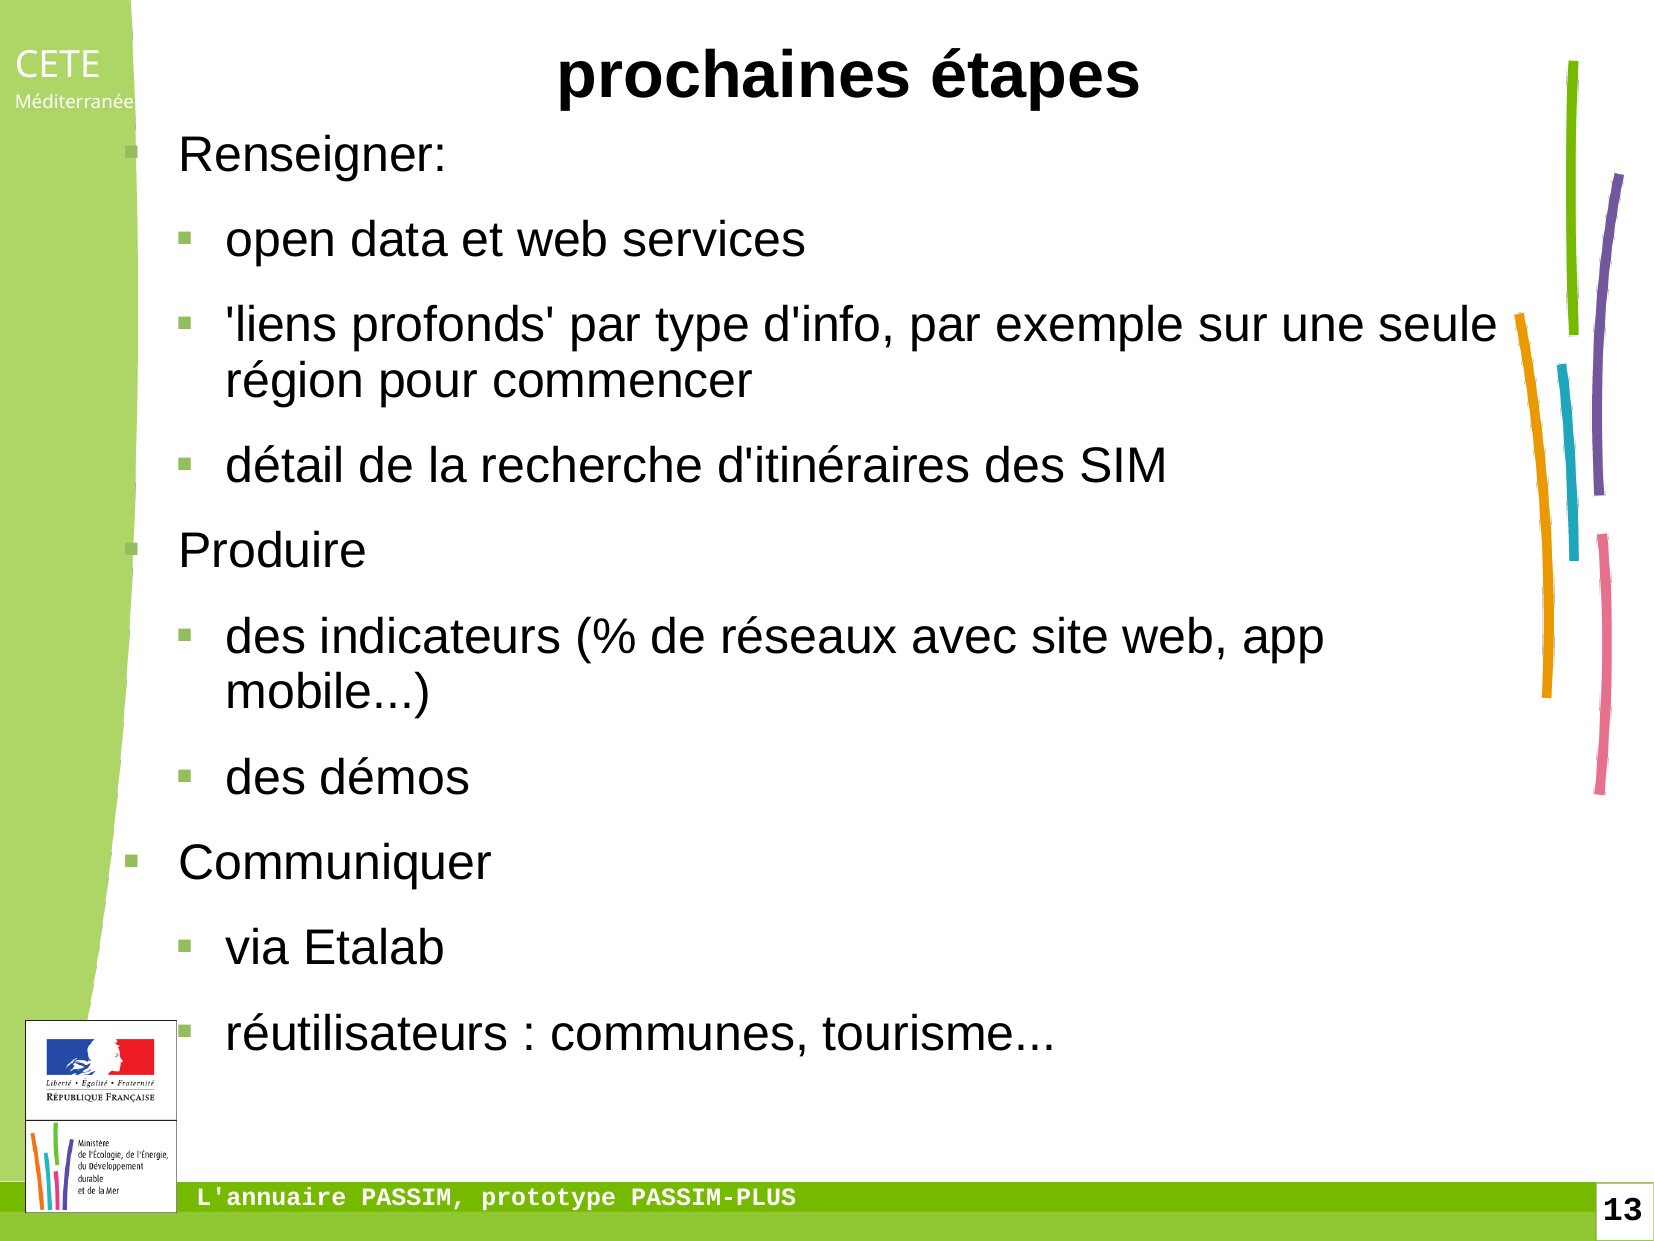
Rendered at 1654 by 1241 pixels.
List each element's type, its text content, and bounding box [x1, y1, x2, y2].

picture [0, 0, 1654, 1241]
text_box prochaines étapes [115, 37, 1583, 113]
text_box Renseigner: open data et web services 'liens profonds' par type d'info, par exemple sur une seule région pour commencer détail de la recherche d'itinéraires des SIM Produire des indicateurs (% de réseaux avec site web, app mobile...) des démos Communiquer via Etalab réutilisateurs : communes, tourisme... [107, 125, 1541, 1167]
